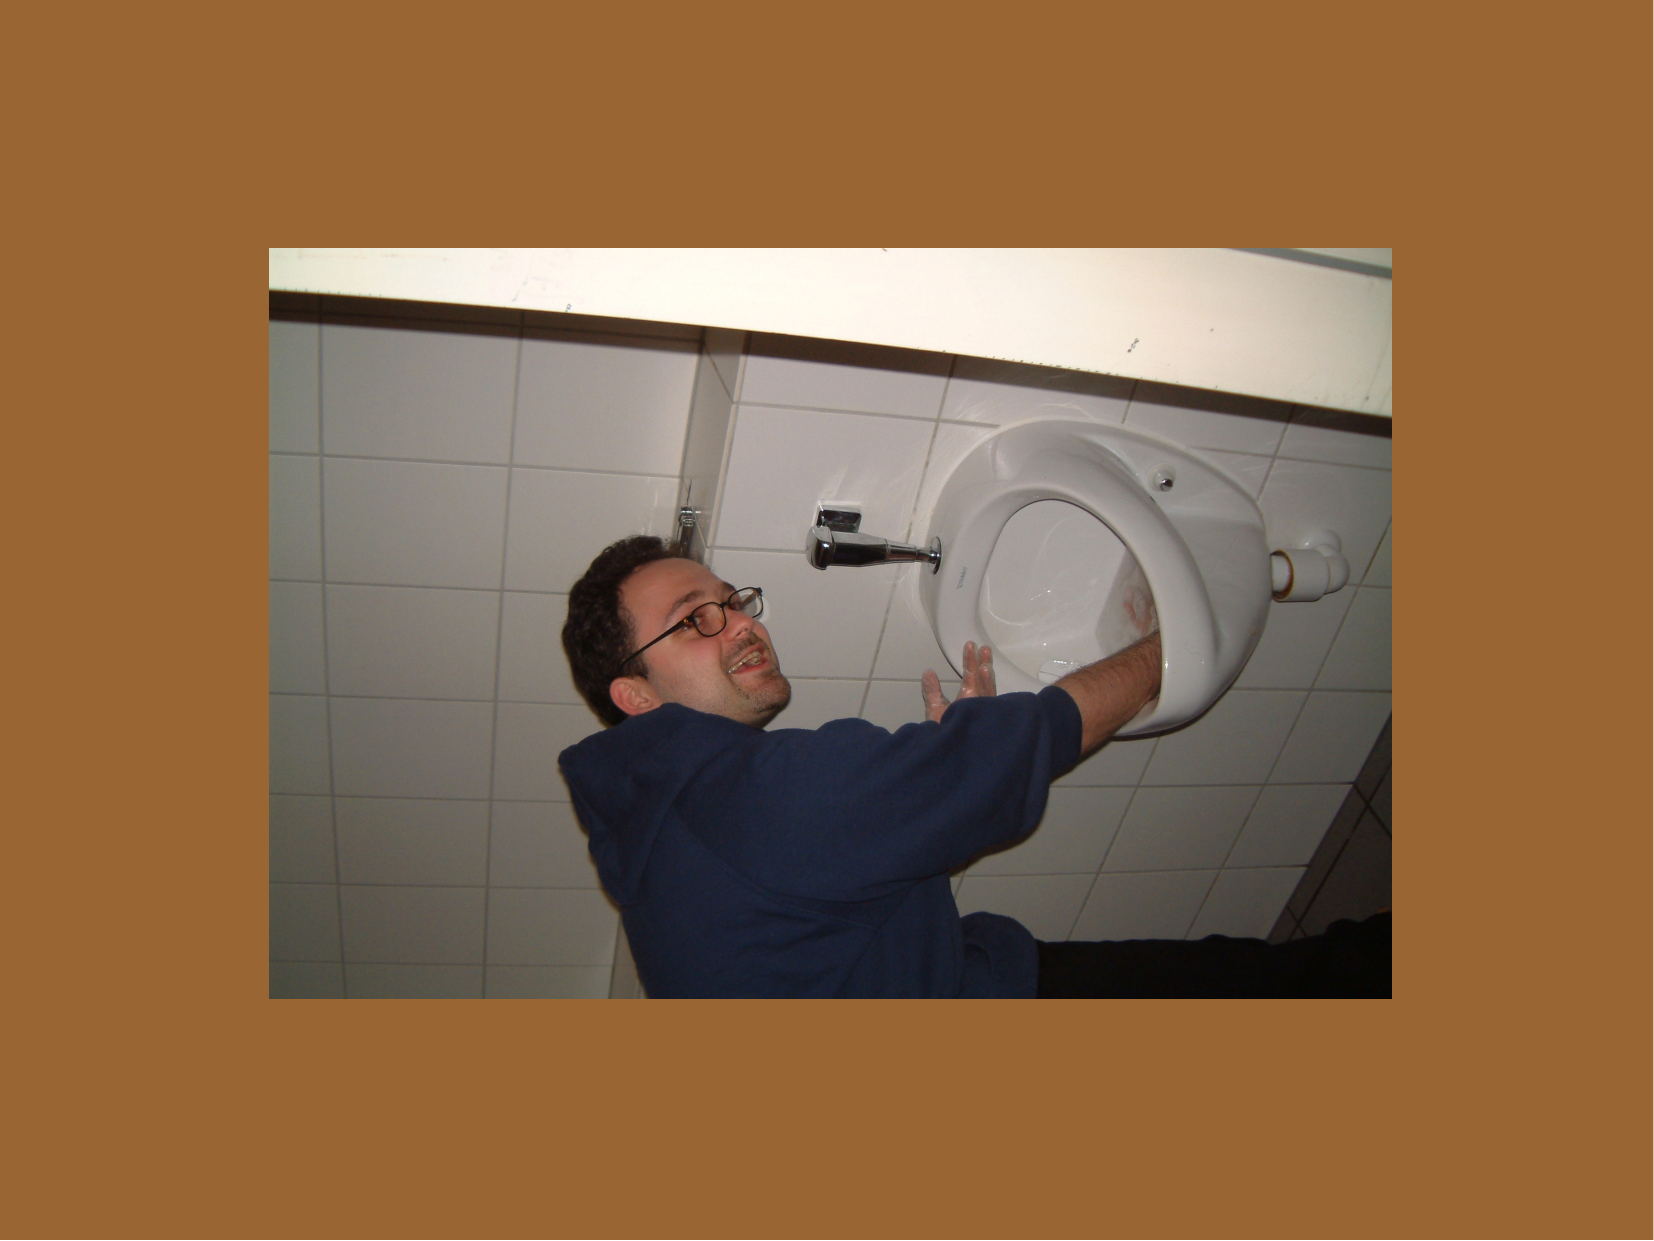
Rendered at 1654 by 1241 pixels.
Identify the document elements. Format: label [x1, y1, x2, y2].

picture [269, 248, 1392, 999]
